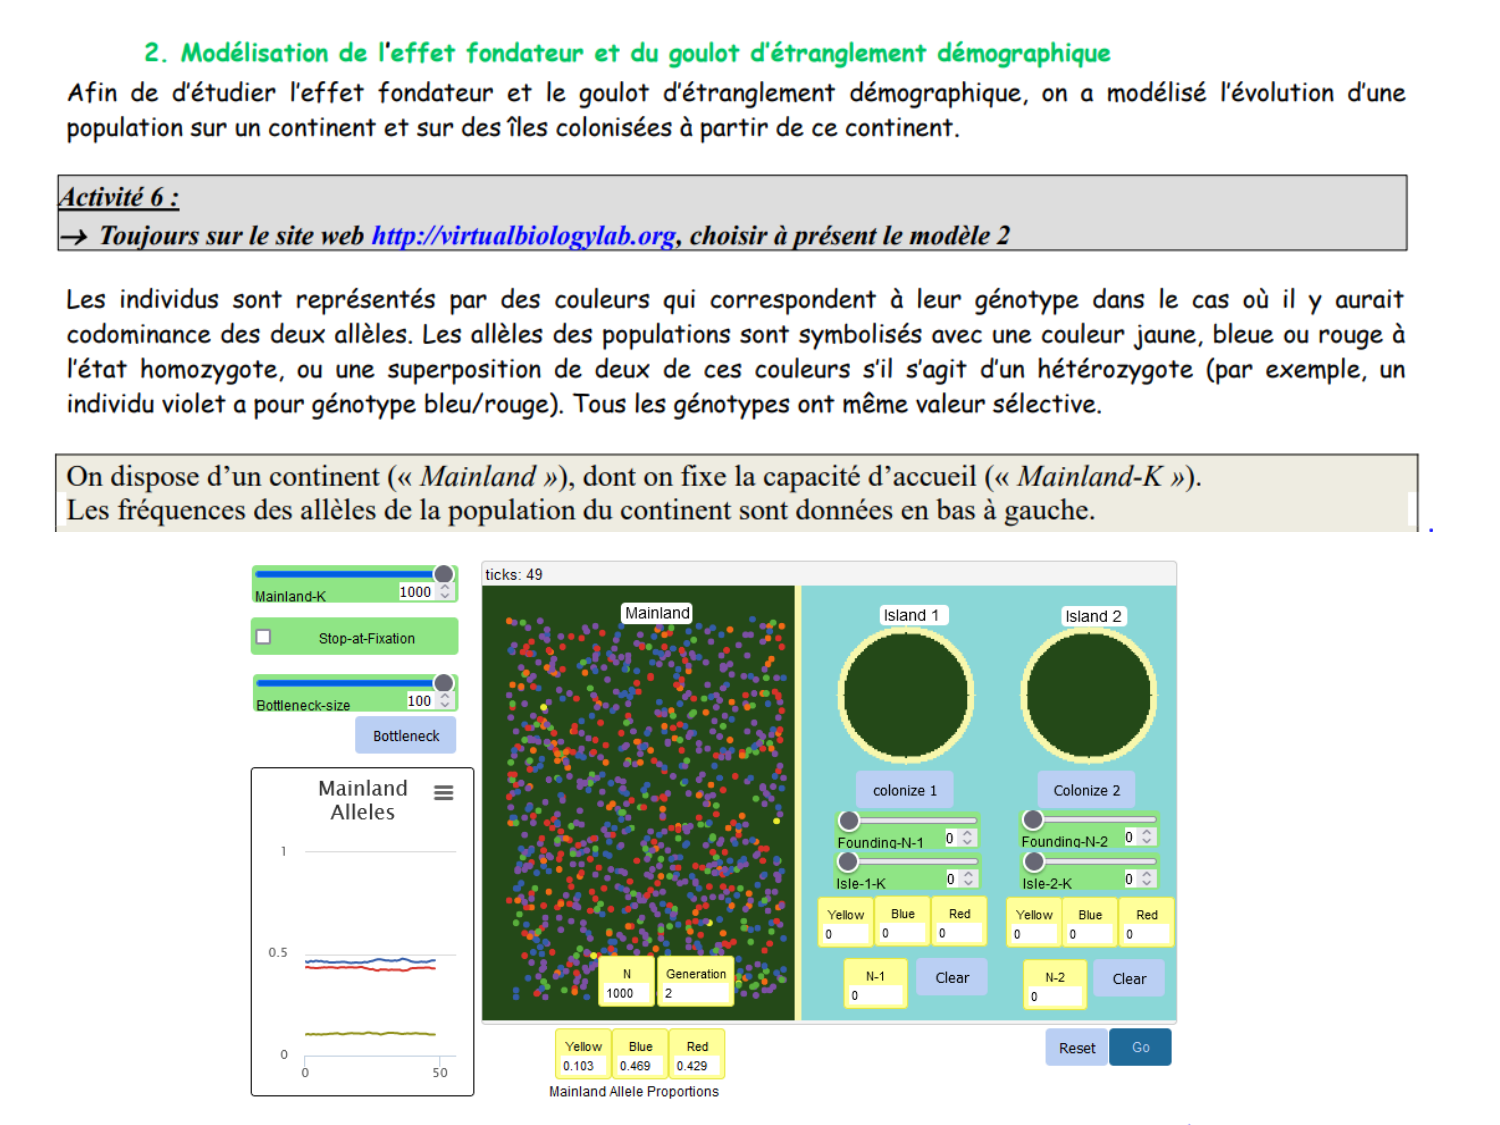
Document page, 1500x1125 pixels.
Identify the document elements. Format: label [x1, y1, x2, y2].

picture [236, 555, 1191, 1125]
picture [23, 19, 1433, 532]
